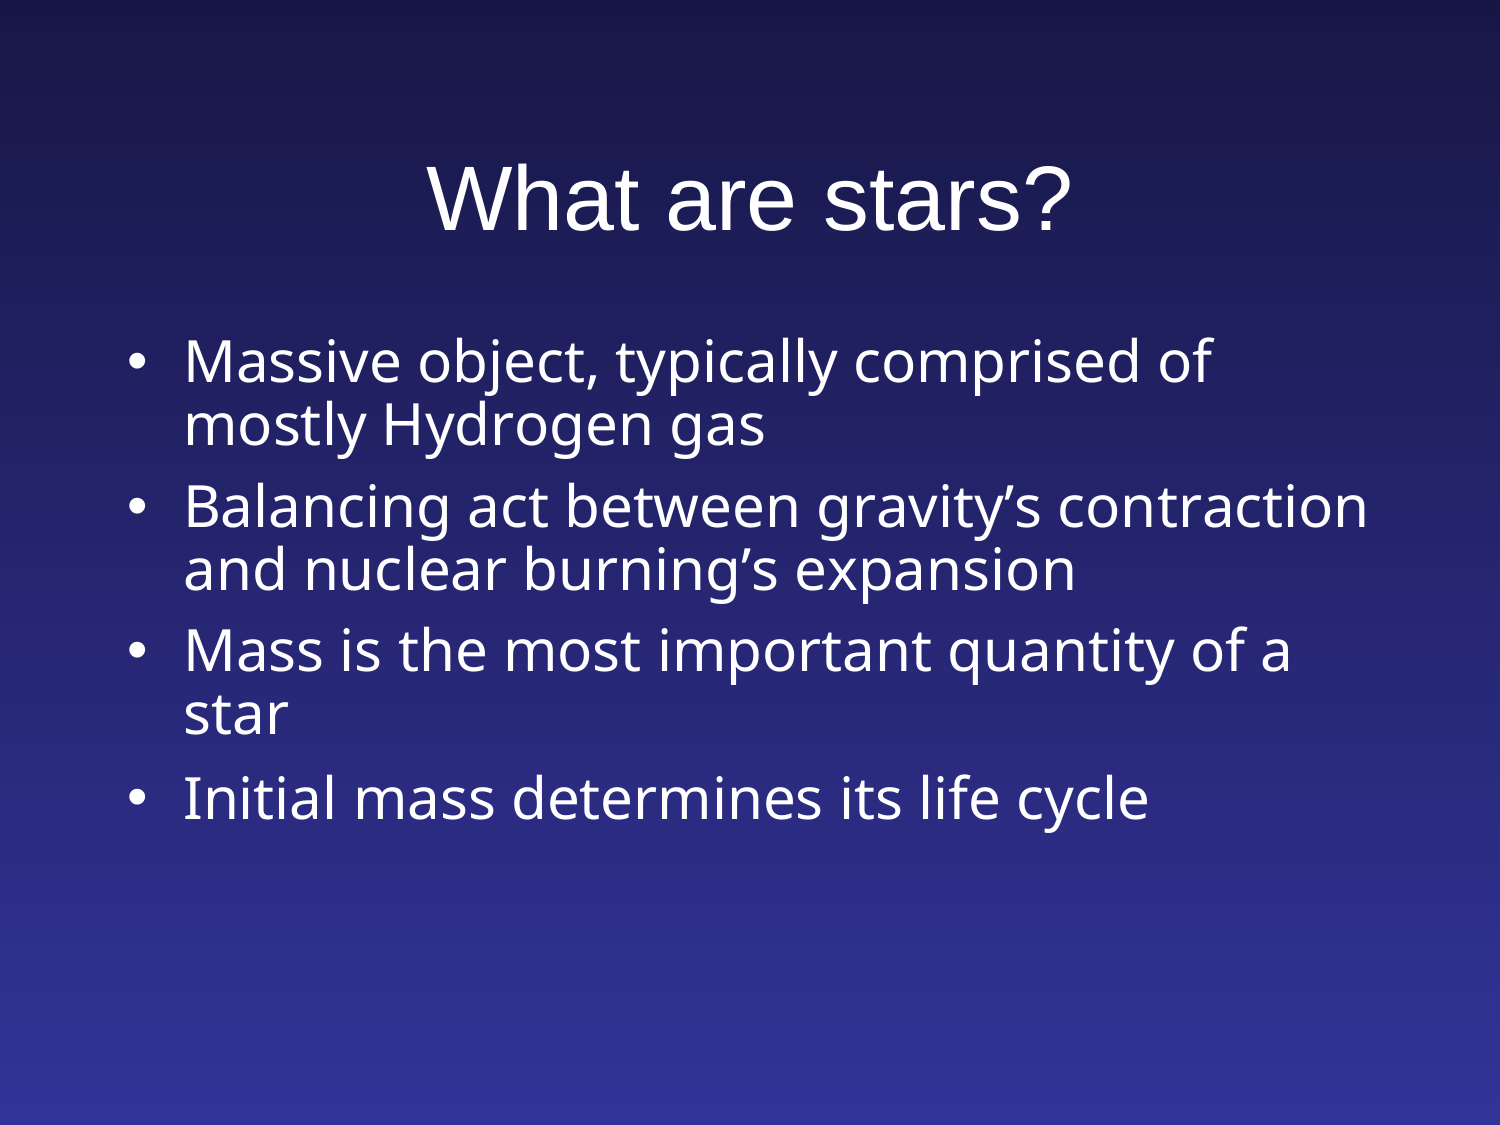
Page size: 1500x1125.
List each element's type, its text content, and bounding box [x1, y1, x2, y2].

title What are stars? [112, 99, 1388, 288]
list Massive object, typically comprised of mostly Hydrogen gas Balancing act between gravity’s contraction and nuclear burning’s expansion Mass is the most important quantity of a star Initial mass determines its life cycle [112, 324, 1388, 1000]
